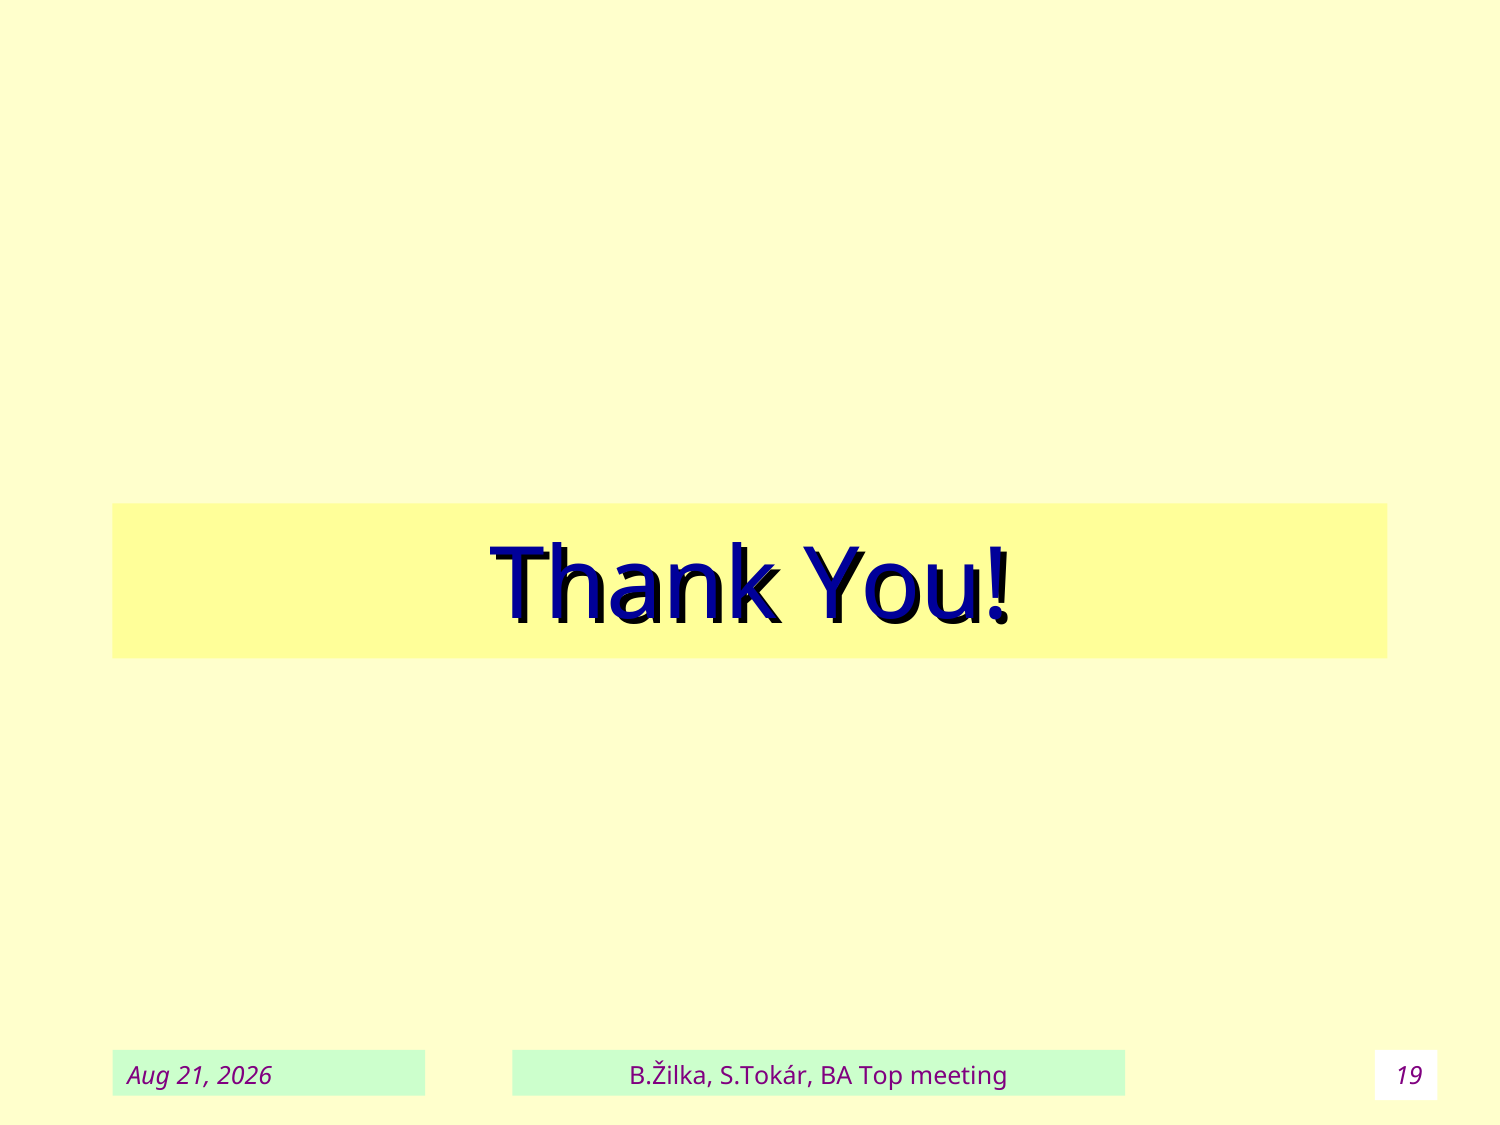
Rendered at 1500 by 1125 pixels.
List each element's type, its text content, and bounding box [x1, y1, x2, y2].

list Thank You! [112, 503, 1388, 659]
